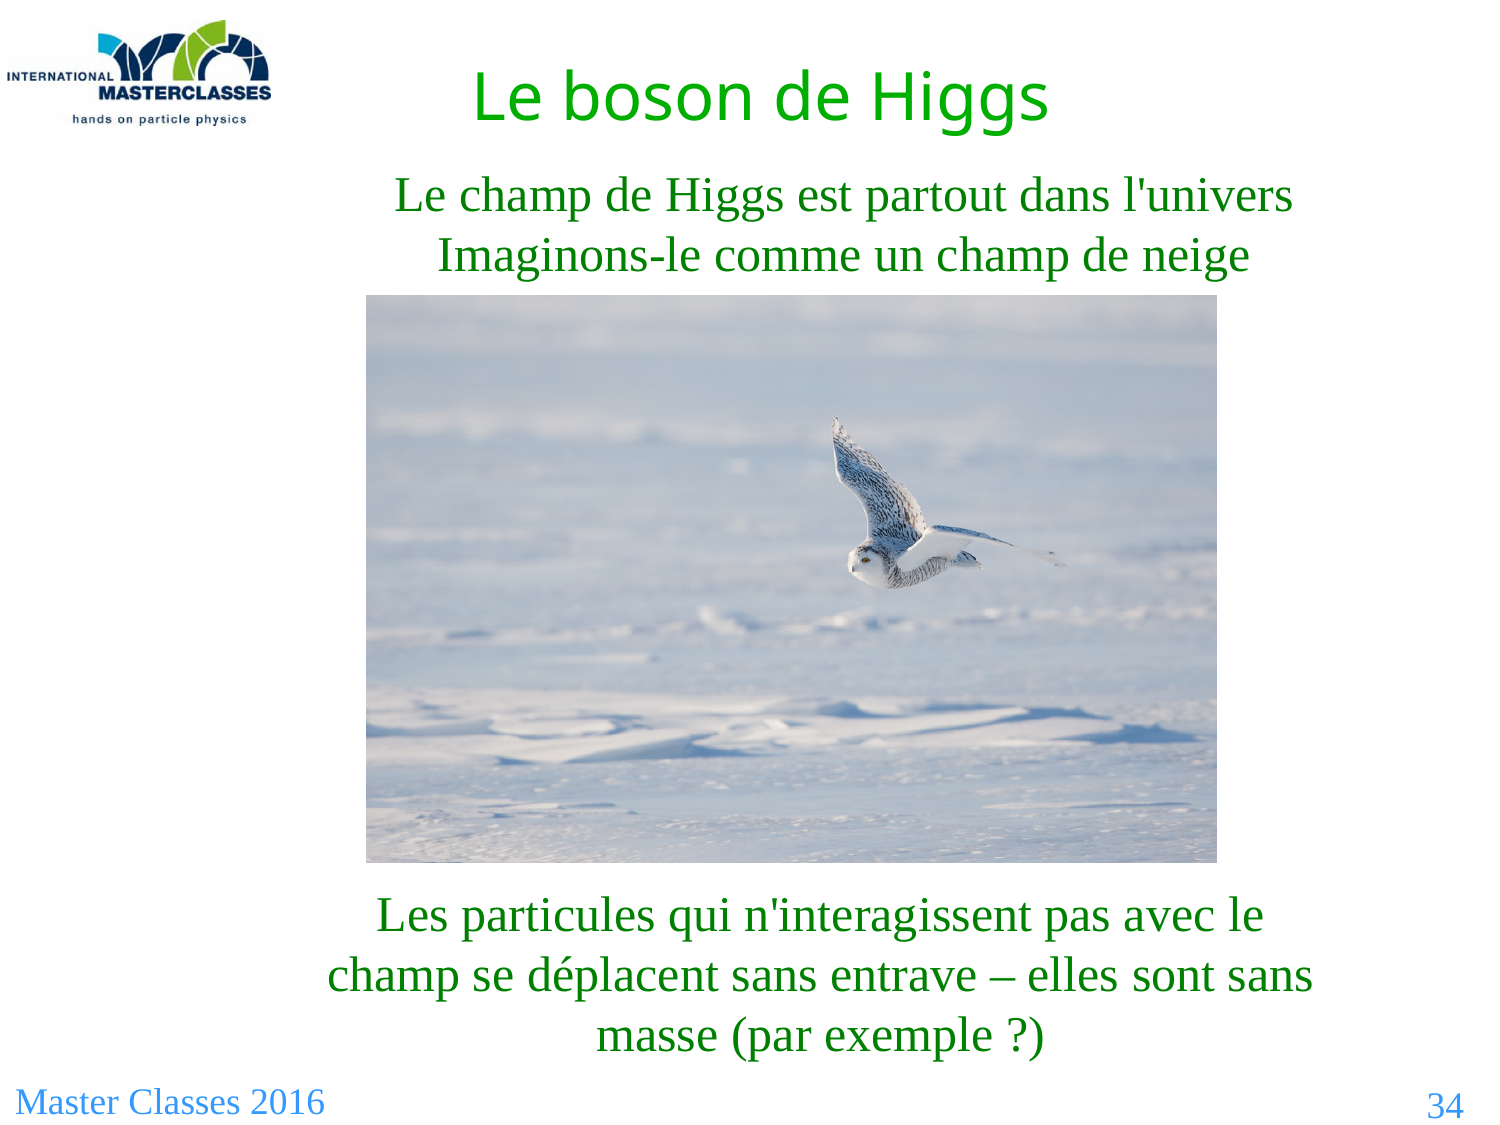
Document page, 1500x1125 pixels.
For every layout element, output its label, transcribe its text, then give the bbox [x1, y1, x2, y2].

picture [2, 10, 259, 130]
text_box Les particules qui n'interagissent pas avec le champ se déplacent sans entrave – elles sont sans masse (par exemple ?) [301, 873, 1341, 1087]
picture [366, 295, 1217, 863]
text_box Le champ de Higgs est partout dans l'univers Imaginons-le comme un champ de neige [354, 153, 1335, 289]
title Le boson de Higgs [259, 0, 1263, 188]
